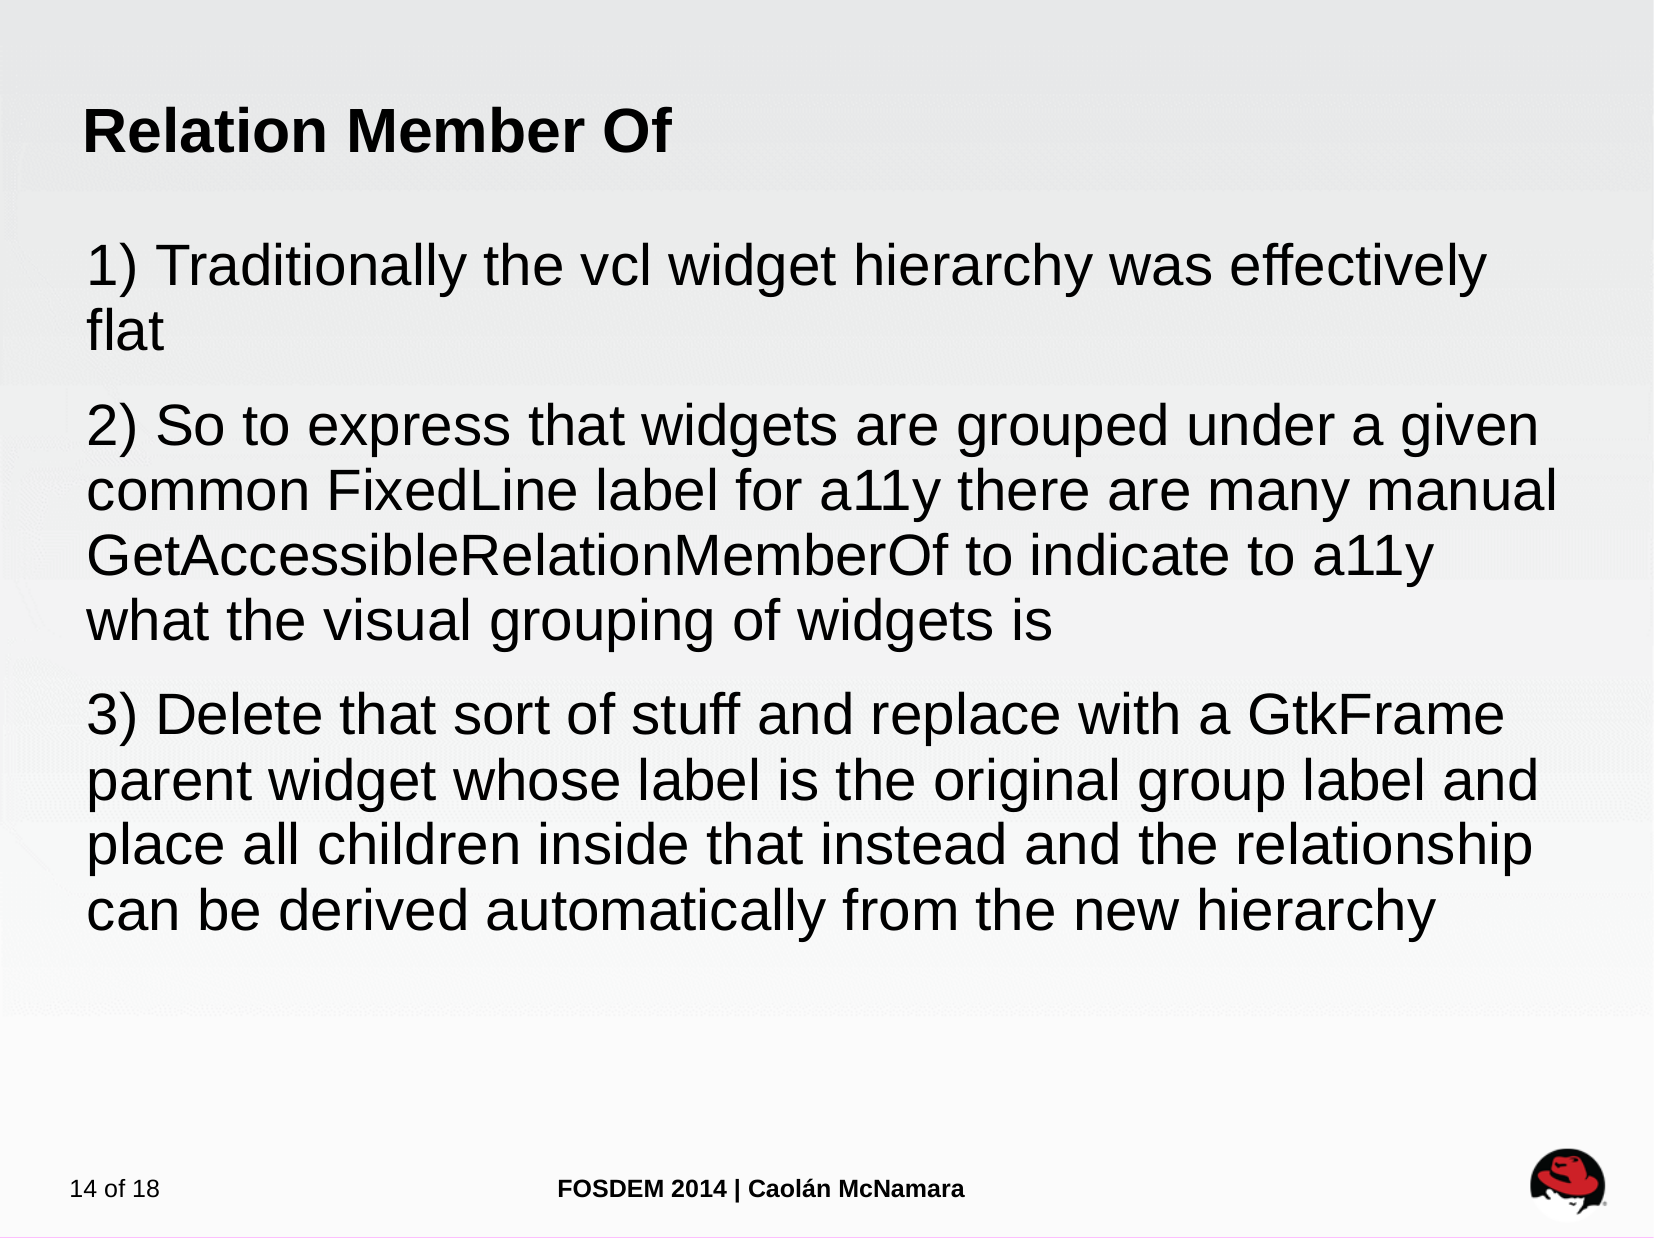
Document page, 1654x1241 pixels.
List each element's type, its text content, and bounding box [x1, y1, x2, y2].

list Traditionally the vcl widget hierarchy was effectively flat So to express that widgets are grouped under a given common FixedLine label for a11y there are many manual GetAccessibleRelationMemberOf to indicate to a11y what the visual grouping of widgets is Delete that sort of stuff and replace with a GtkFrame parent widget whose label is the original group label and place all children inside that instead and the relationship can be derived automatically from the new hierarchy [86, 232, 1576, 943]
picture [0, 0, 1654, 1241]
title Relation Member Of [82, 37, 1571, 226]
